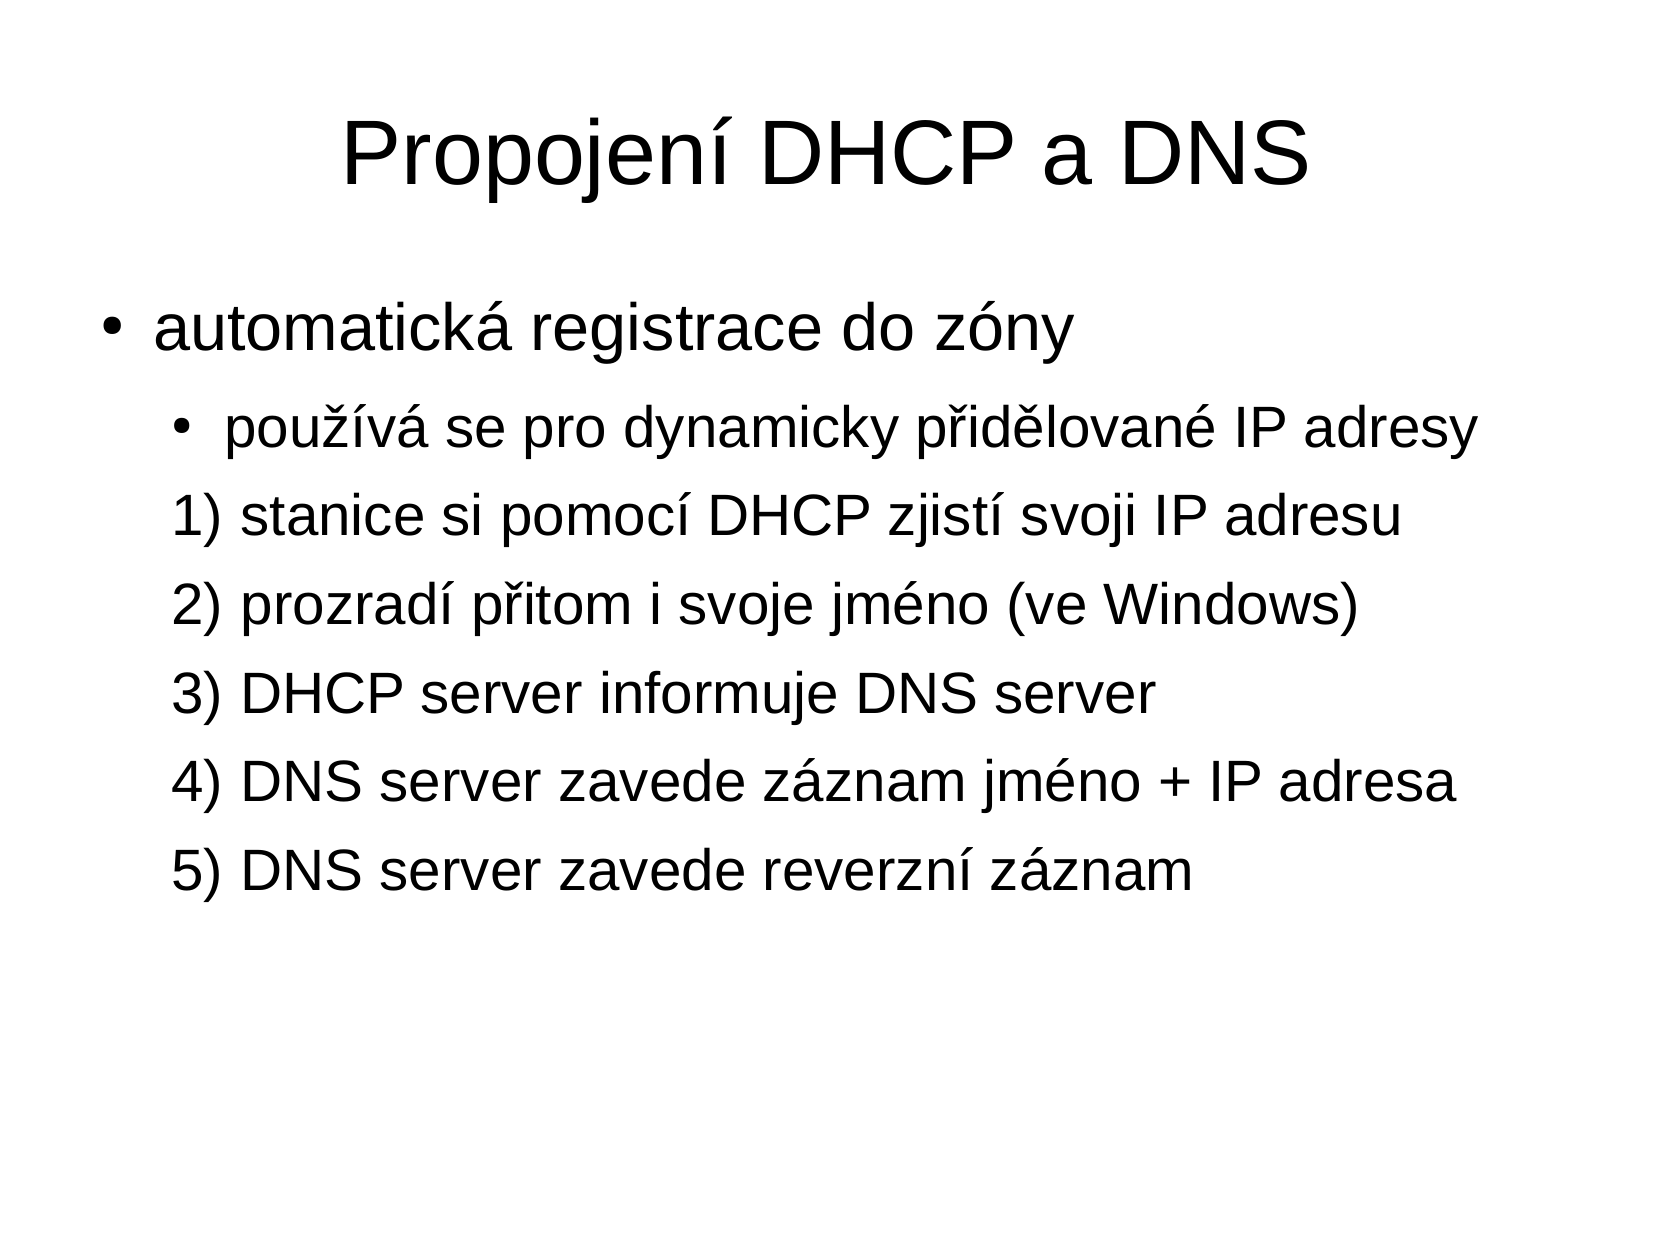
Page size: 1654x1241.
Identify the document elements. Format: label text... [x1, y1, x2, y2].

title Propojení DHCP a DNS [82, 49, 1571, 257]
list automatická registrace do zóny používá se pro dynamicky přidělované IP adresy stanice si pomocí DHCP zjistí svoji IP adresu prozradí přitom i svoje jméno (ve Windows) DHCP server informuje DNS server DNS server zavede záznam jméno + IP adresa DNS server zavede reverzní záznam [82, 290, 1571, 1010]
